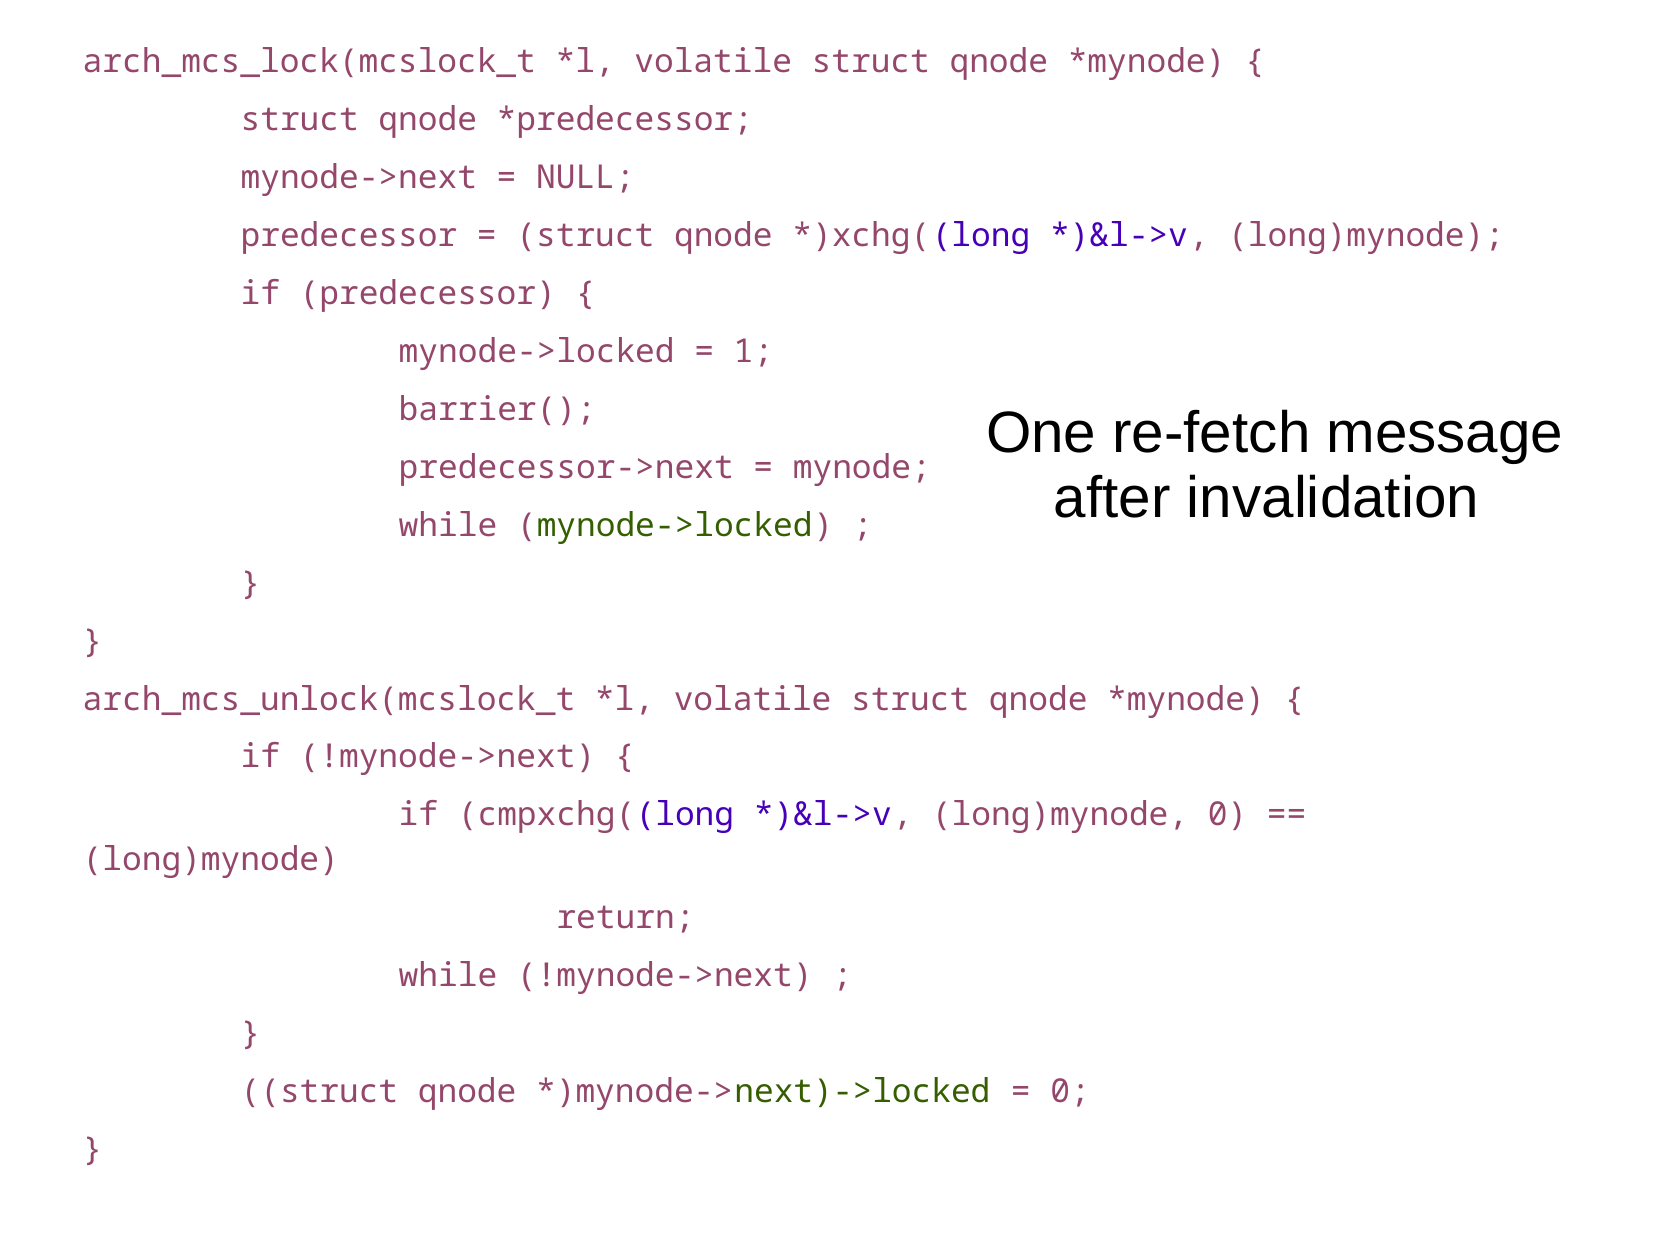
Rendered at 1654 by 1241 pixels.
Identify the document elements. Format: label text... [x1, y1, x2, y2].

title One re-fetch message after invalidation [975, 371, 1576, 559]
list arch_mcs_lock(mcslock_t *l, volatile struct qnode *mynode) { struct qnode *predecessor; mynode->next = NULL; predecessor = (struct qnode *)xchg((long *)&l->v, (long)mynode); if (predecessor) { mynode->locked = 1; barrier(); predecessor->next = mynode; while (mynode->locked) ; } } arch_mcs_unlock(mcslock_t *l, volatile struct qnode *mynode) { if (!mynode->next) { if (cmpxchg((long *)&l->v, (long)mynode, 0) == (long)mynode) return; while (!mynode->next) ; } ((struct qnode *)mynode->next)->locked = 0; } [82, 37, 1538, 1201]
